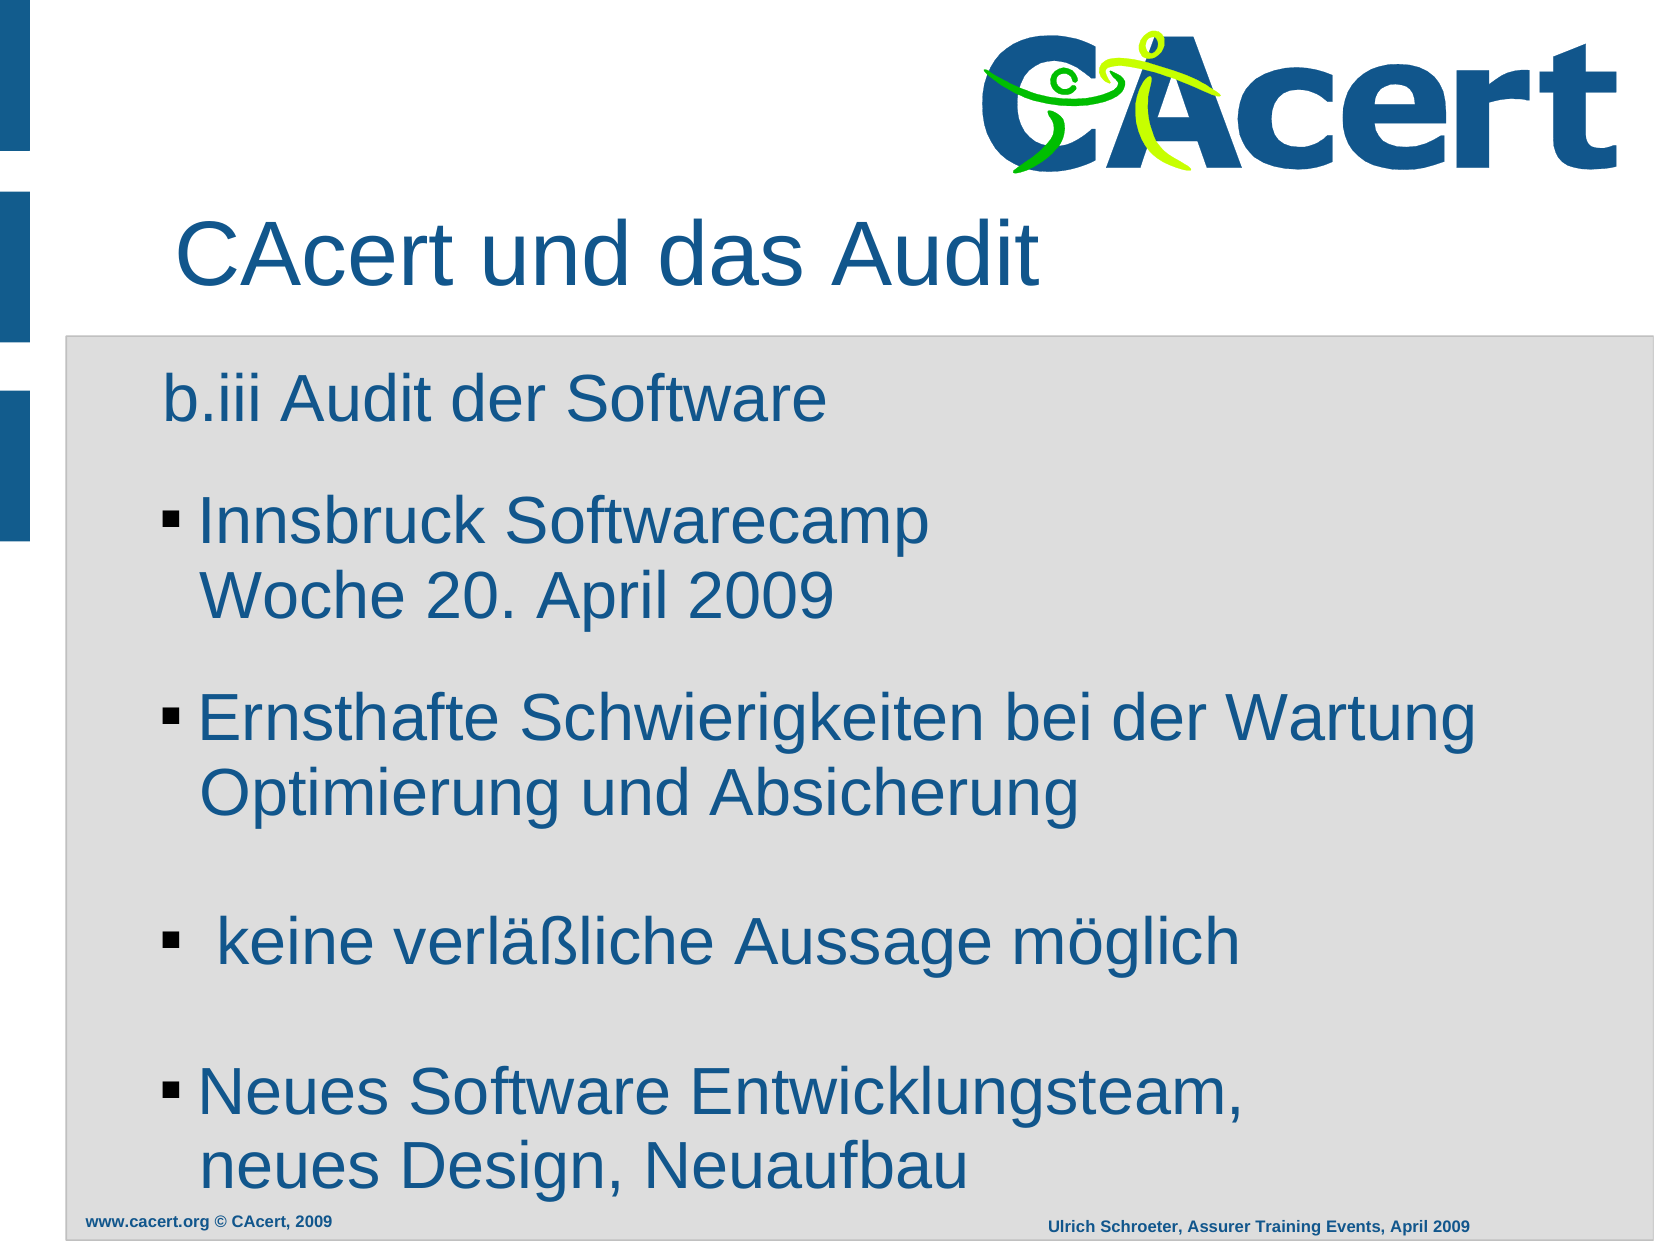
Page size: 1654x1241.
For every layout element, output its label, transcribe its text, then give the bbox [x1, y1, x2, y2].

text_box b.iii Audit der Software Innsbruck Softwarecamp Woche 20. April 2009 Ernsthafte Schwierigkeiten bei der Wartung Optimierung und Absicherung keine verläßliche Aussage möglich Neues Software Entwicklungsteam, neues Design, Neuaufbau [147, 353, 1494, 1211]
text_box CAcert und das Audit [118, 195, 1046, 313]
